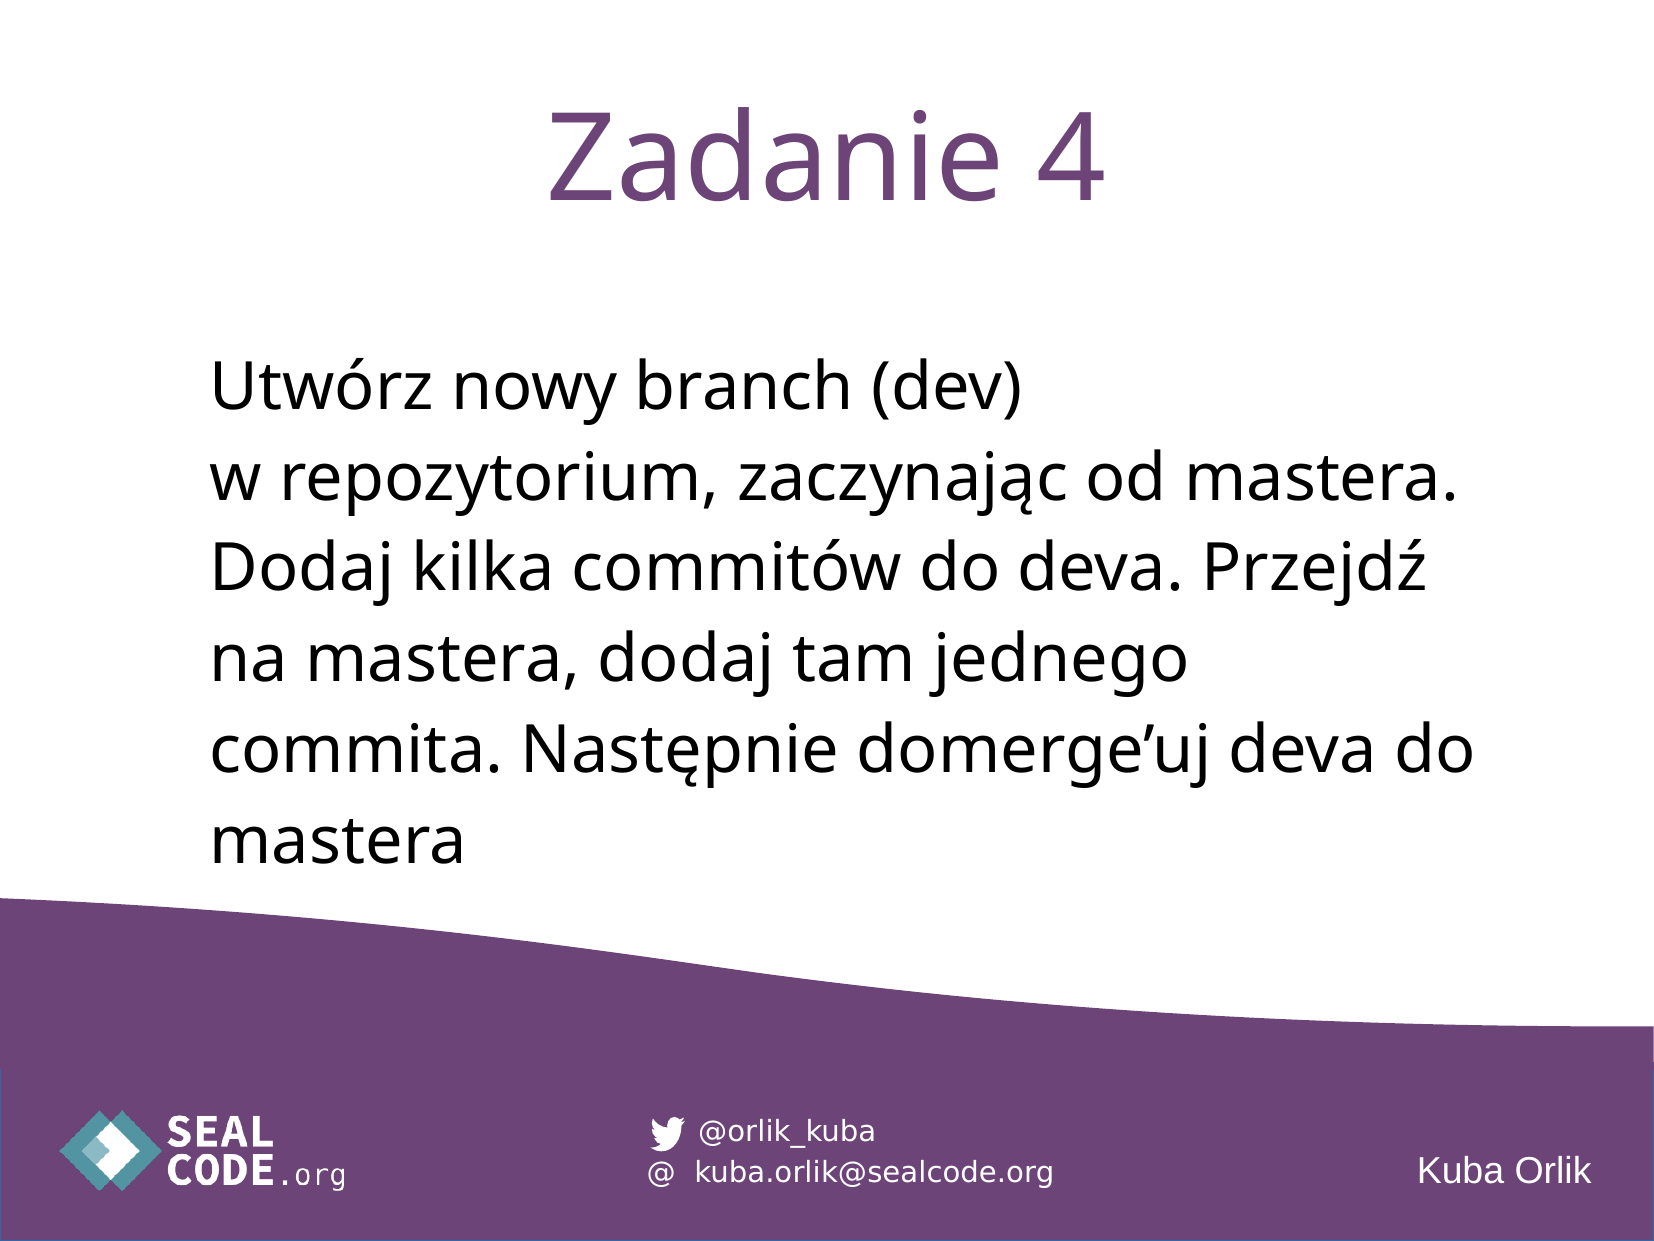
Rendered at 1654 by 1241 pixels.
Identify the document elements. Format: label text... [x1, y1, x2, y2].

title Zadanie 4 [82, 49, 1571, 257]
text_box Utwórz nowy branch (dev) w repozytorium, zaczynając od mastera. Dodaj kilka commitów do deva. Przejdź na mastera, dodaj tam jednego commita. Następnie domerge’uj deva do mastera [159, 330, 1495, 886]
picture [59, 1110, 344, 1191]
